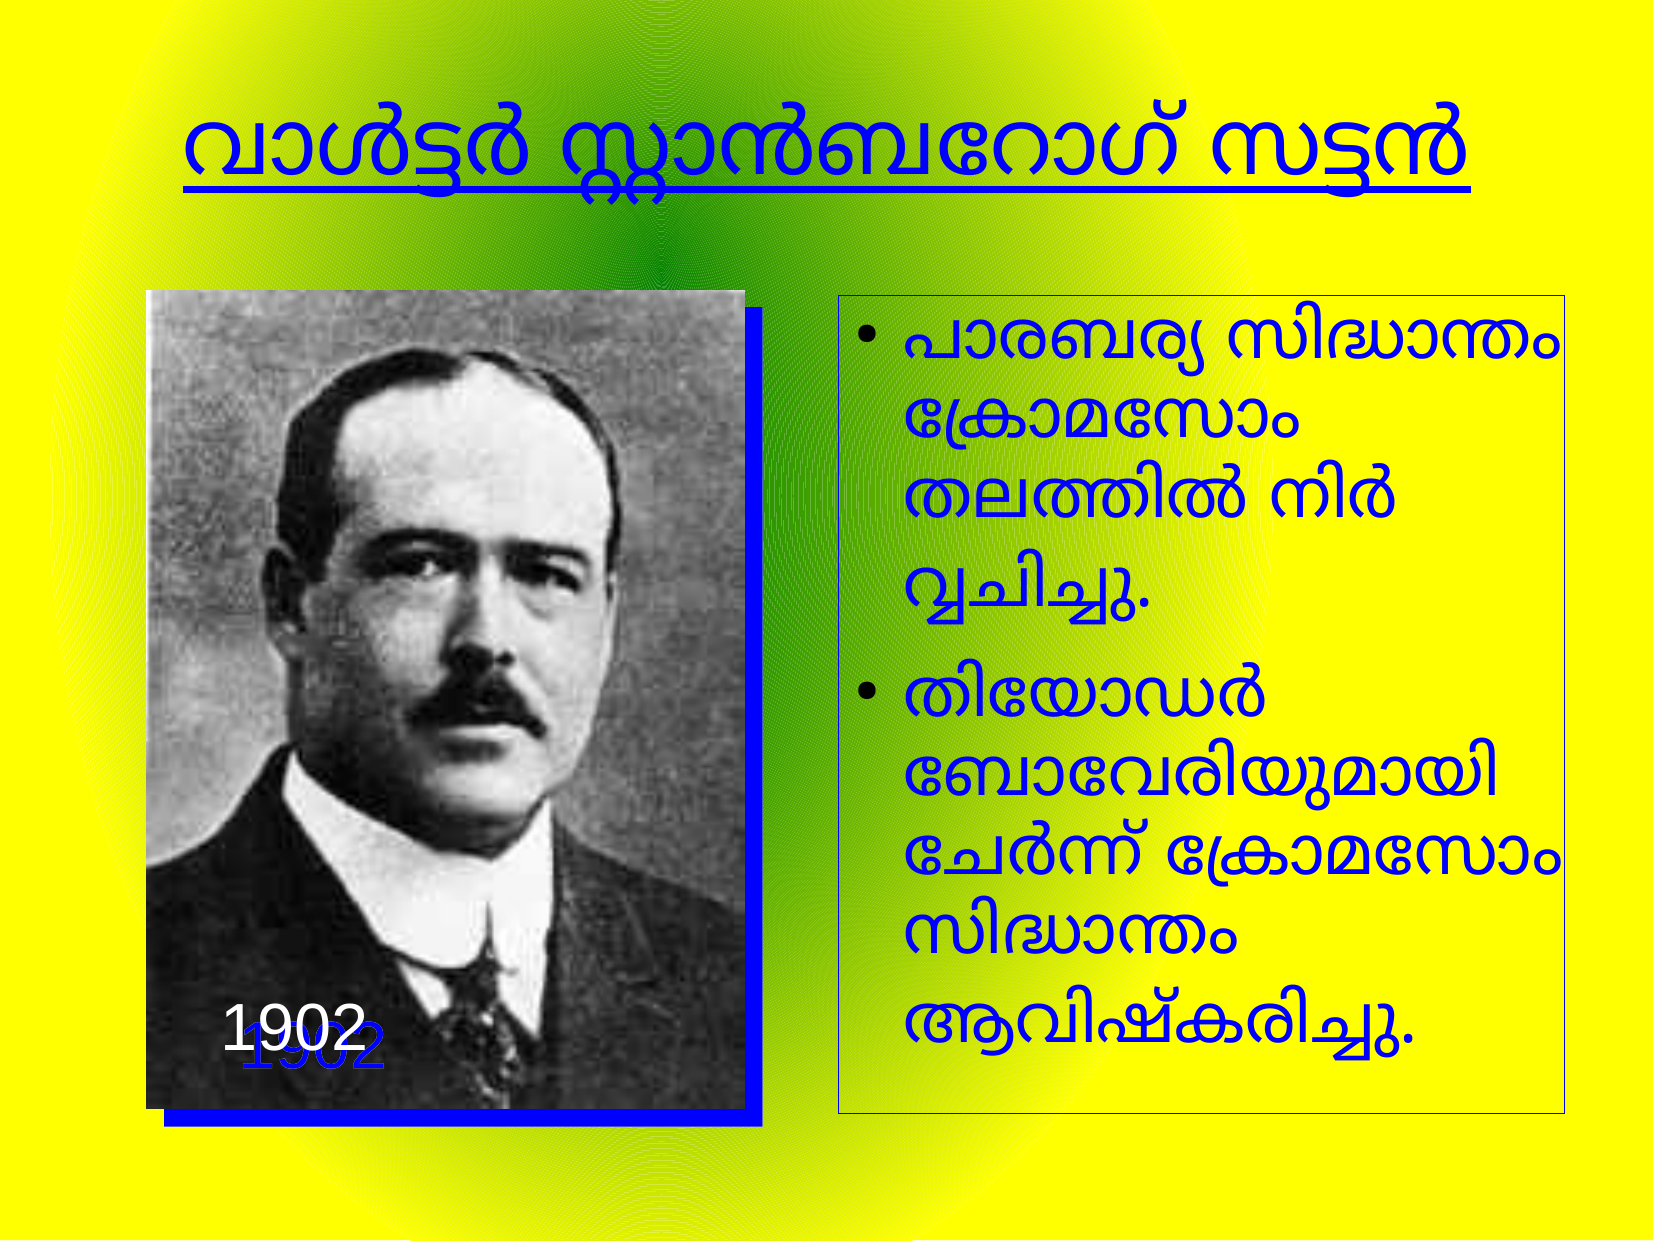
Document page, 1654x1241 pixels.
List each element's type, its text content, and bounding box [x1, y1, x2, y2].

text_box 1902 [206, 982, 385, 1073]
title വാള്‍ട്ടര്‍ സ്റ്റാന്‍ബറോഗ് സട്ടന്‍ [82, 49, 1571, 257]
picture [146, 290, 745, 1109]
list പാരബര്യ സിദ്ധാന്തം ക്രോമസോം തലത്തില്‍ നിര്‍വ്വചിച്ചു. തിയോഡര്‍ ബോവേരിയുമായി ചേര്‍ന്ന് ക്രോമസോം സിദ്ധാന്തം ആവിഷ്കരിച്ചു. [838, 295, 1565, 1114]
